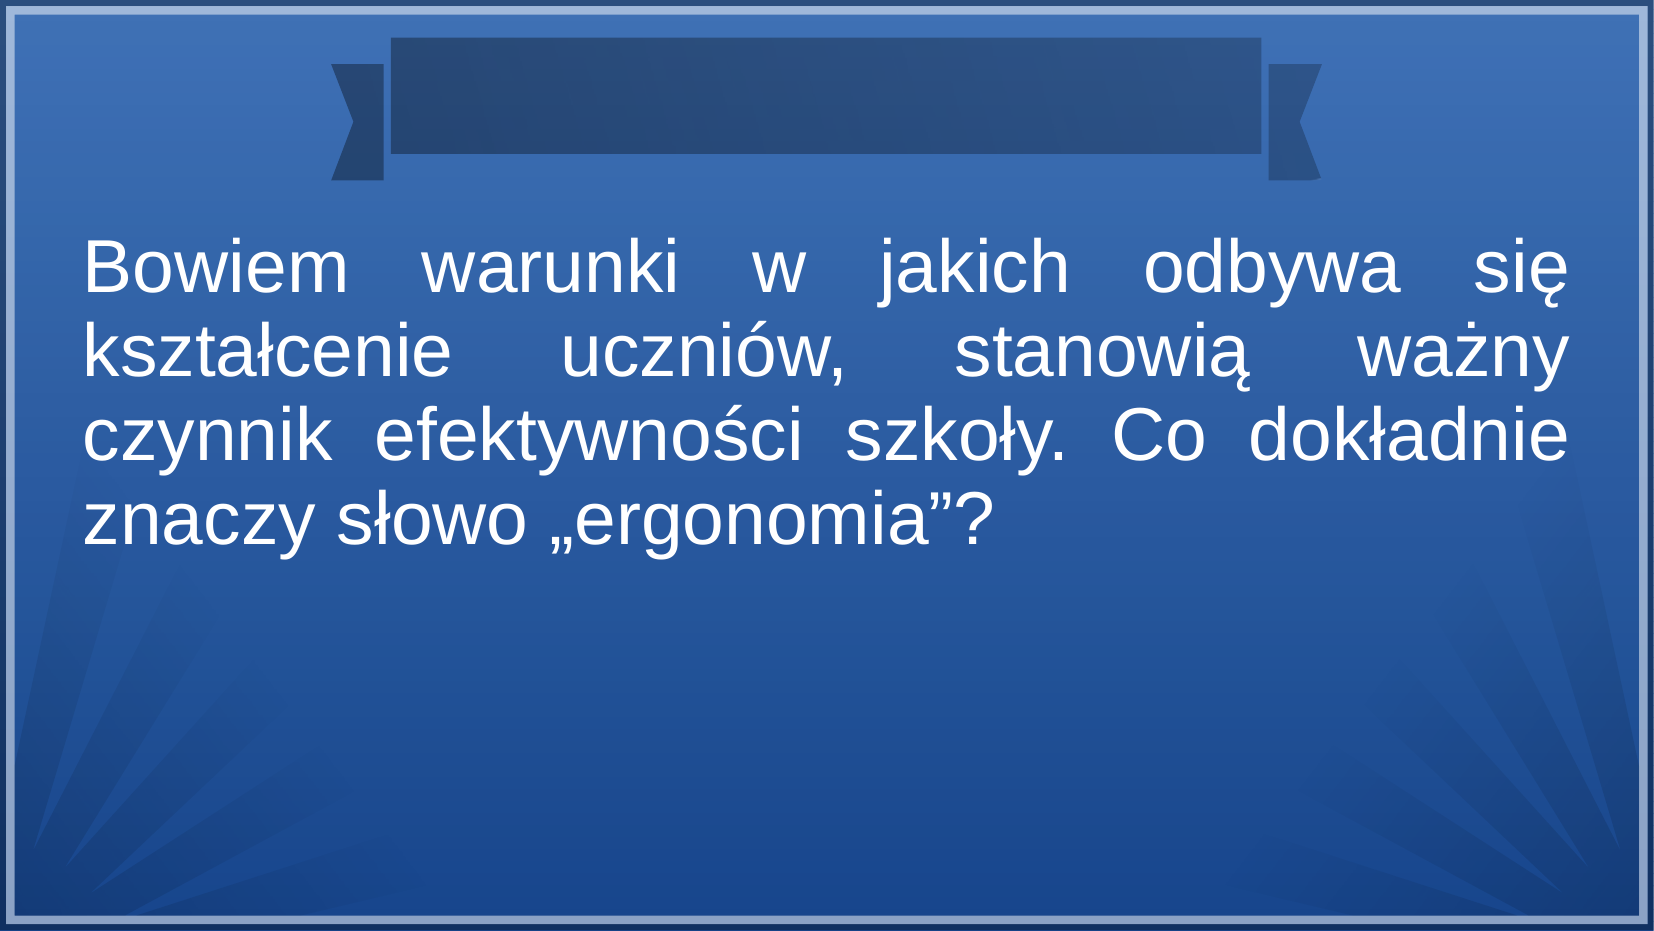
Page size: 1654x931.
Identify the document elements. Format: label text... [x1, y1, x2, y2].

list Bowiem warunki w jakich odbywa się kształcenie uczniów, stanowią ważny czynnik efektywności szkoły. Co dokładnie znaczy słowo „ergonomia”? [82, 224, 1571, 848]
